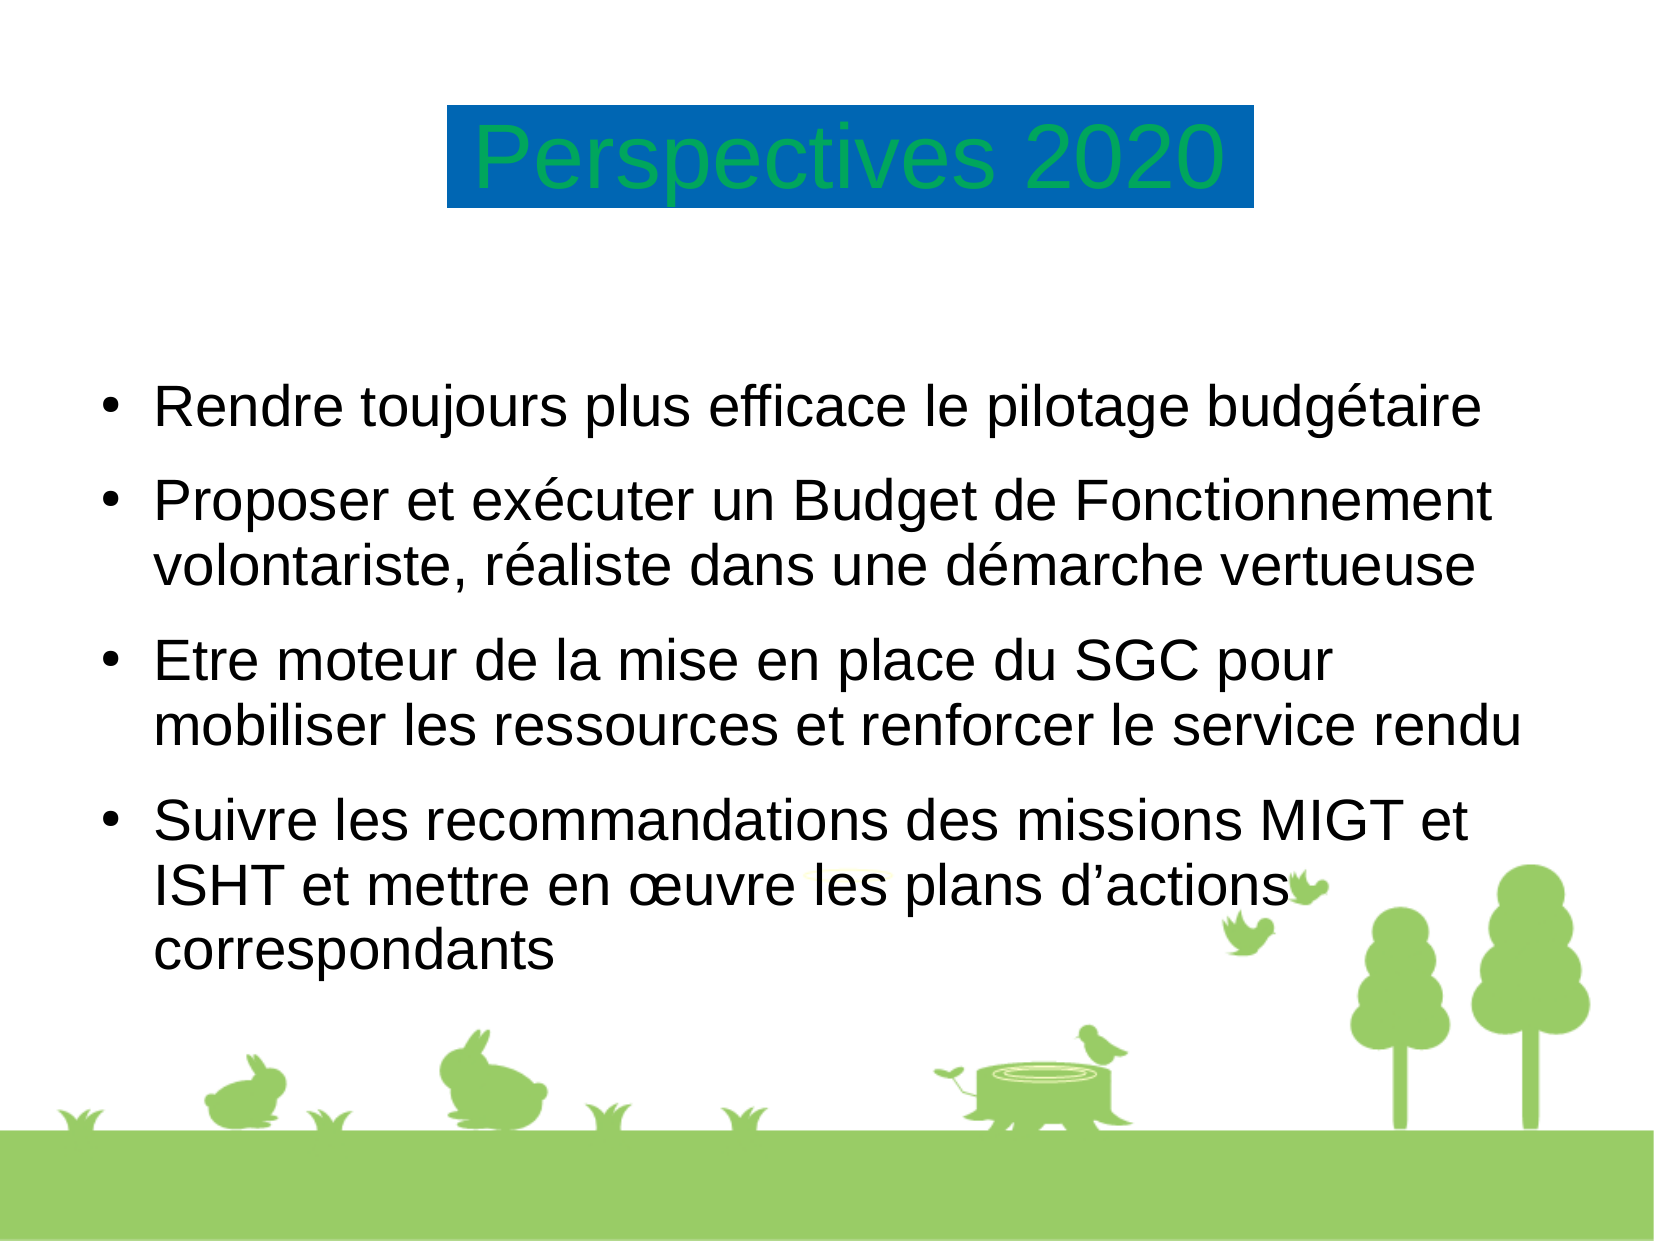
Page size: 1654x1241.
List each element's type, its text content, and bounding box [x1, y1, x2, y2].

title Perspectives 2020 [106, 52, 1595, 260]
list Rendre toujours plus efficace le pilotage budgétaire Proposer et exécuter un Budget de Fonctionnement volontariste, réaliste dans une démarche vertueuse Etre moteur de la mise en place du SGC pour mobiliser les ressources et renforcer le service rendu Suivre les recommandations des missions MIGT et ISHT et mettre en œuvre les plans d’actions correspondants [82, 279, 1571, 1087]
picture [0, 0, 1654, 1241]
